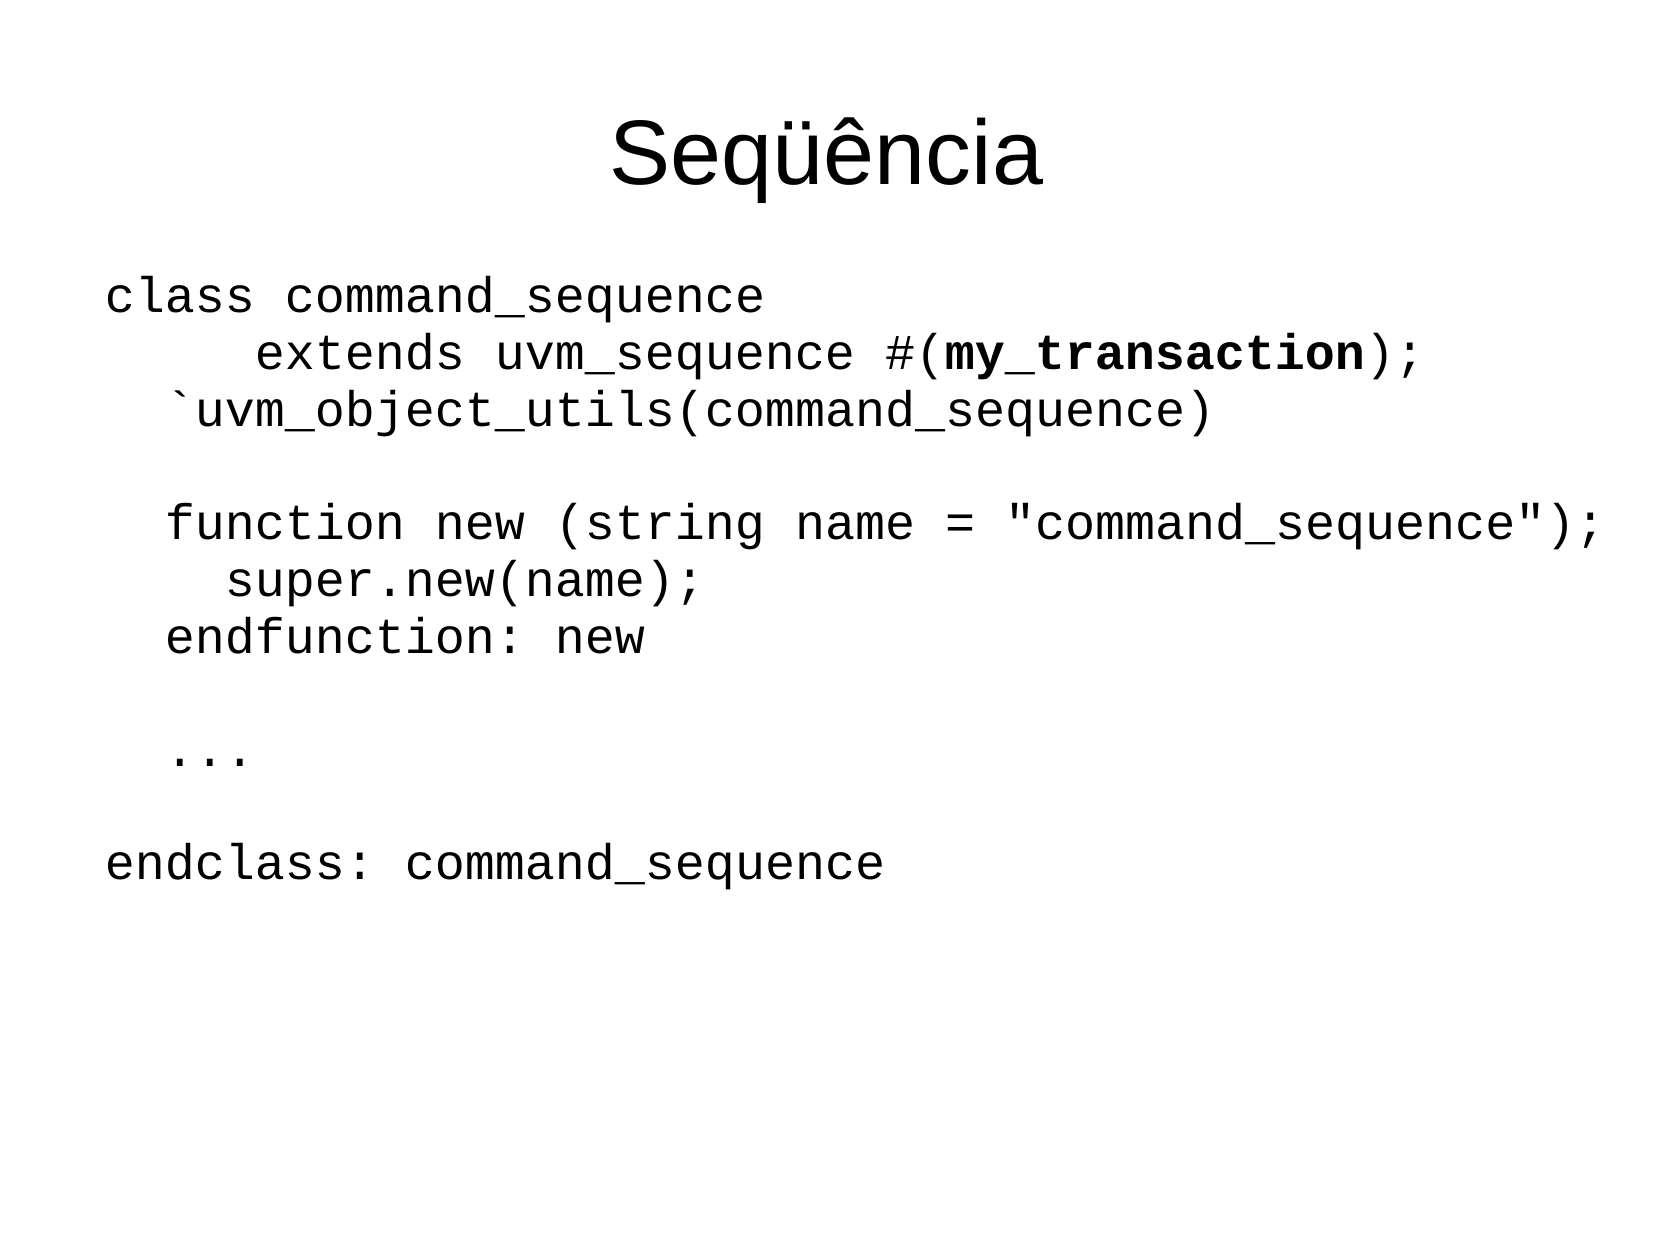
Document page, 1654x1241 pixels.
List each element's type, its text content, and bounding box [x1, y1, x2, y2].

title Seqüência [82, 49, 1571, 257]
list class command_sequence extends uvm_sequence #(my_transaction); `uvm_object_utils(command_sequence) function new (string name = "command_sequence"); super.new(name); endfunction: new ... endclass: command_sequence [104, 270, 1606, 991]
